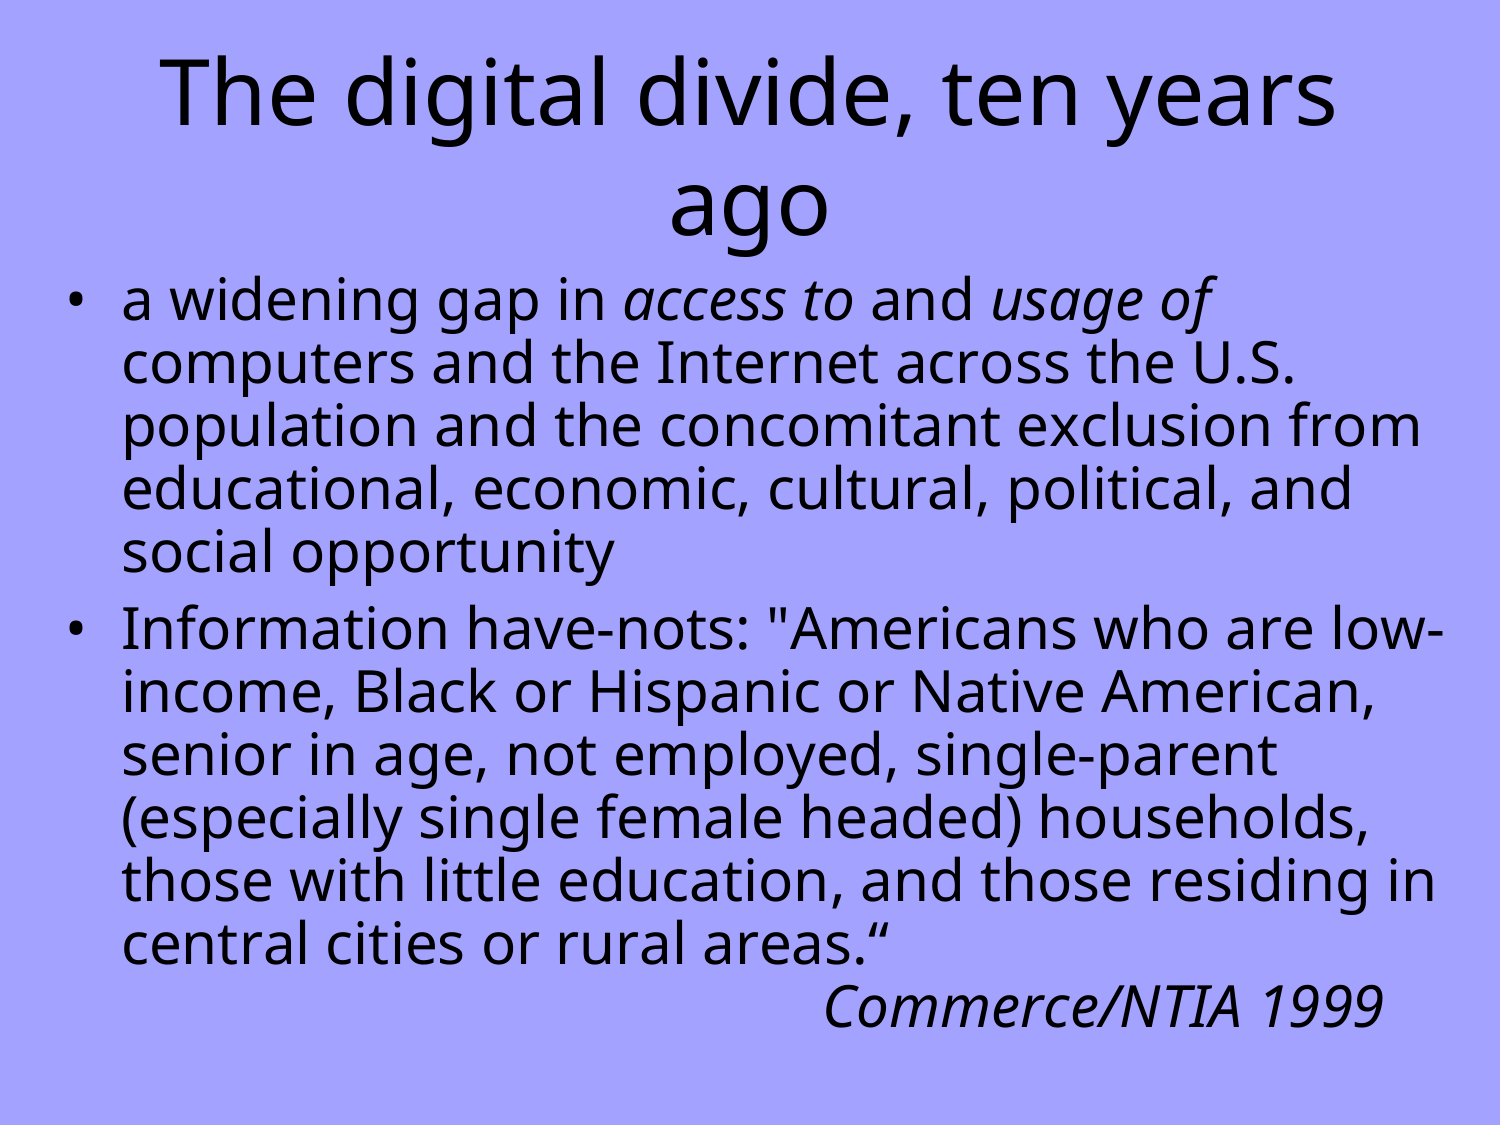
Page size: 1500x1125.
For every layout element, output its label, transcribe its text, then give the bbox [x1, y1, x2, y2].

list a widening gap in access to and usage of computers and the Internet across the U.S. population and the concomitant exclusion from educational, economic, cultural, political, and social opportunity Information have-nots: "Americans who are low-income, Black or Hispanic or Native American, senior in age, not employed, single-parent (especially single female headed) households, those with little education, and those residing in central cities or rural areas.“ Commerce/NTIA 1999 [50, 262, 1463, 1125]
title The digital divide, ten years ago [112, 26, 1388, 262]
